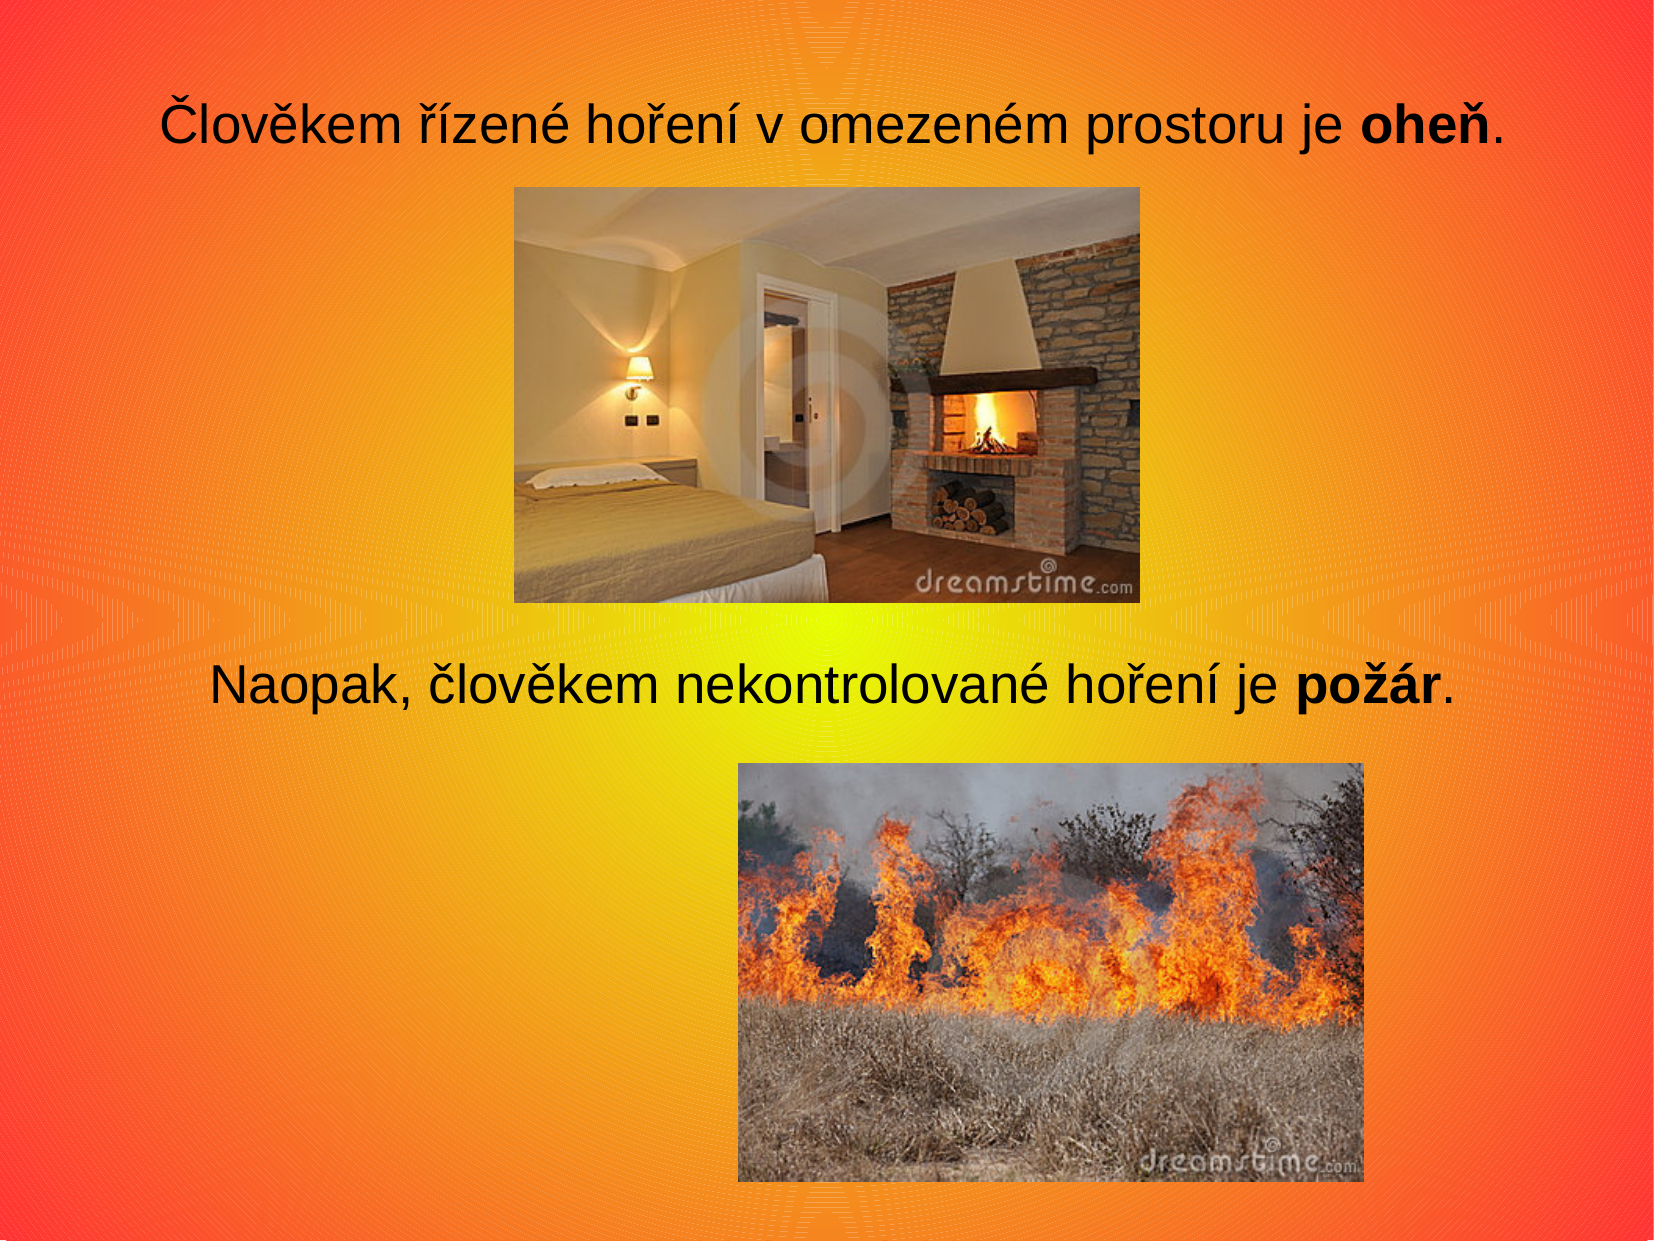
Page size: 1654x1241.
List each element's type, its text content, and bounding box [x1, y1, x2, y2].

picture [738, 763, 1364, 1182]
list Člověkem řízené hoření v omezeném prostoru je oheň. Naopak, člověkem nekontrolované hoření je požár. [47, 88, 1536, 723]
picture [514, 187, 1140, 603]
